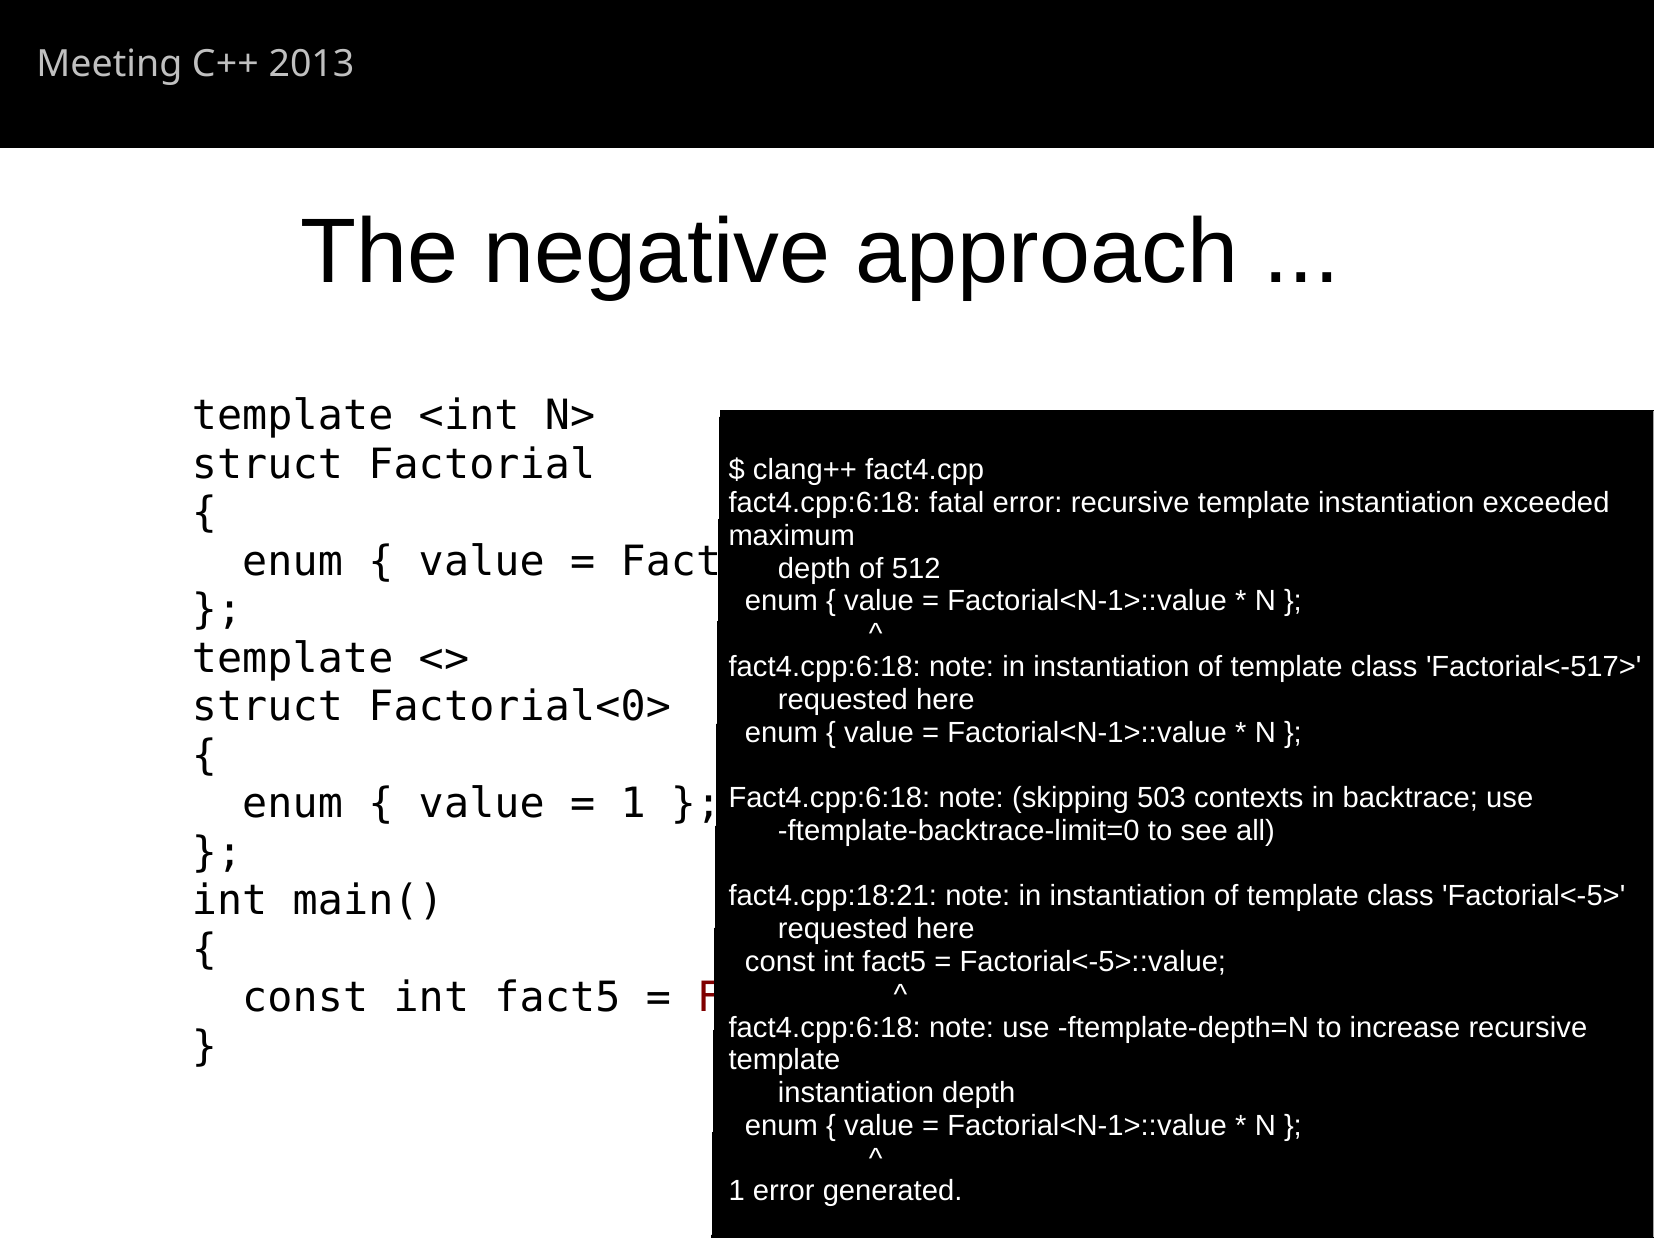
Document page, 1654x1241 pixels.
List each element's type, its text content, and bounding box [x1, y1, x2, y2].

text_box template <int N> struct Factorial { enum { value = Factorial<N-1>::value * N }; }; template <> struct Factorial<0> { enum { value = 1 }; }; int main() { const int fact5 = Factorial<-5>::value; } [177, 383, 1344, 1078]
title The negative approach ... [76, 147, 1565, 355]
text_box [719, 410, 1654, 445]
text_box $ clang++ fact4.cpp fact4.cpp:6:18: fatal error: recursive template instantiation exceeded maximum depth of 512 enum { value = Factorial<N-1>::value * N }; ^ fact4.cpp:6:18: note: in instantiation of template class 'Factorial<-517>' requested here enum { value = Factorial<N-1>::value * N }; Fact4.cpp:6:18: note: (skipping 503 contexts in backtrace; use -ftemplate-backtrace-limit=0 to see all) fact4.cpp:18:21: note: in instantiation of template class 'Factorial<-5>' requested here const int fact5 = Factorial<-5>::value; ^ fact4.cpp:6:18: note: use -ftemplate-depth=N to increase recursive template instantiation depth enum { value = Factorial<N-1>::value * N }; ^ 1 error generated. [713, 445, 1654, 1241]
